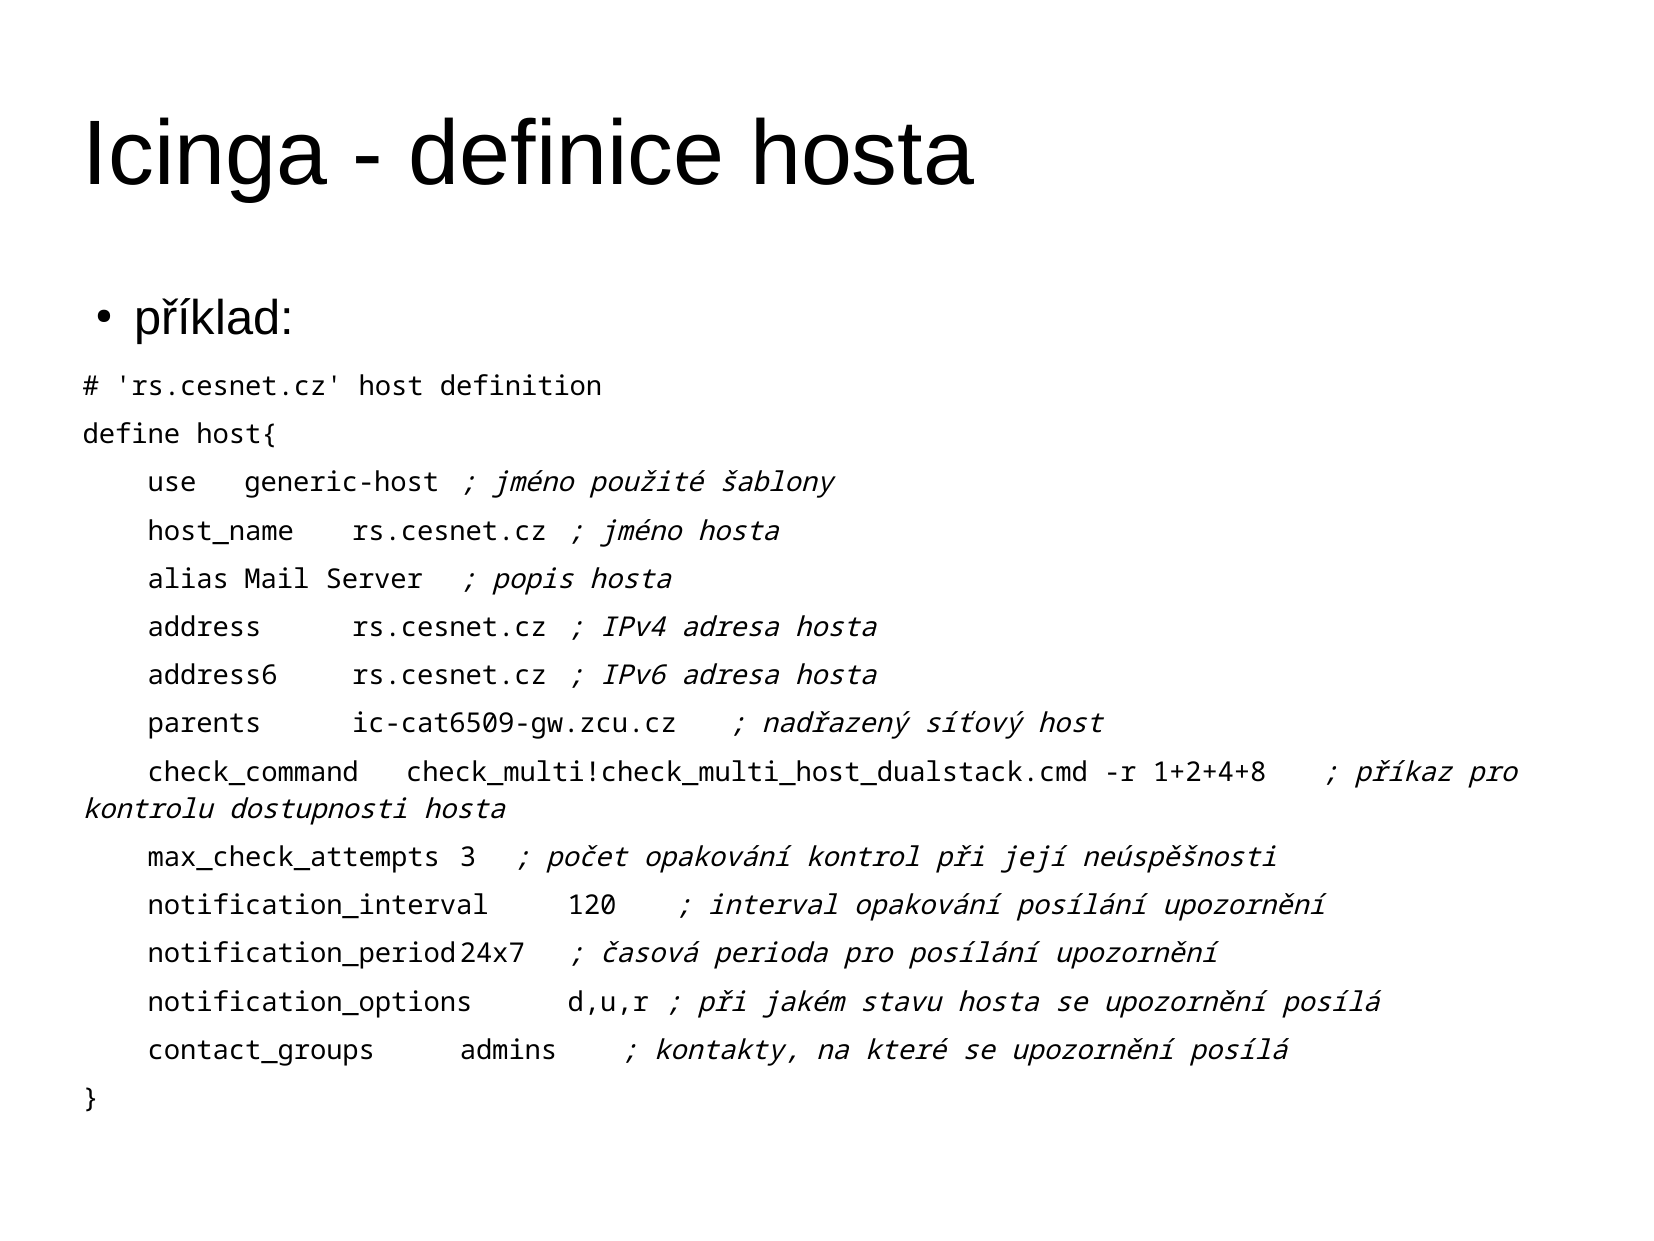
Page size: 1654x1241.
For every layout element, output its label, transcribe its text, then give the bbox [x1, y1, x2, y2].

list příklad: # 'rs.cesnet.cz' host definition define host{ use generic-host ; jméno použité šablony host_name rs.cesnet.cz ; jméno hosta alias Mail Server ; popis hosta address rs.cesnet.cz ; IPv4 adresa hosta address6 rs.cesnet.cz ; IPv6 adresa hosta parents ic-cat6509-gw.zcu.cz ; nadřazený síťový host check_command check_multi!check_multi_host_dualstack.cmd -r 1+2+4+8 ; příkaz pro kontrolu dostupnosti hosta max_check_attempts 3 ; počet opakování kontrol při její neúspěšnosti notification_interval 120 ; interval opakování posílání upozornění notification_period 24x7 ; časová perioda pro posílání upozornění notification_options d,u,r ; při jakém stavu hosta se upozornění posílá contact_groups admins ; kontakty, na které se upozornění posílá } [82, 290, 1571, 1123]
title Icinga - definice hosta [82, 49, 1571, 257]
